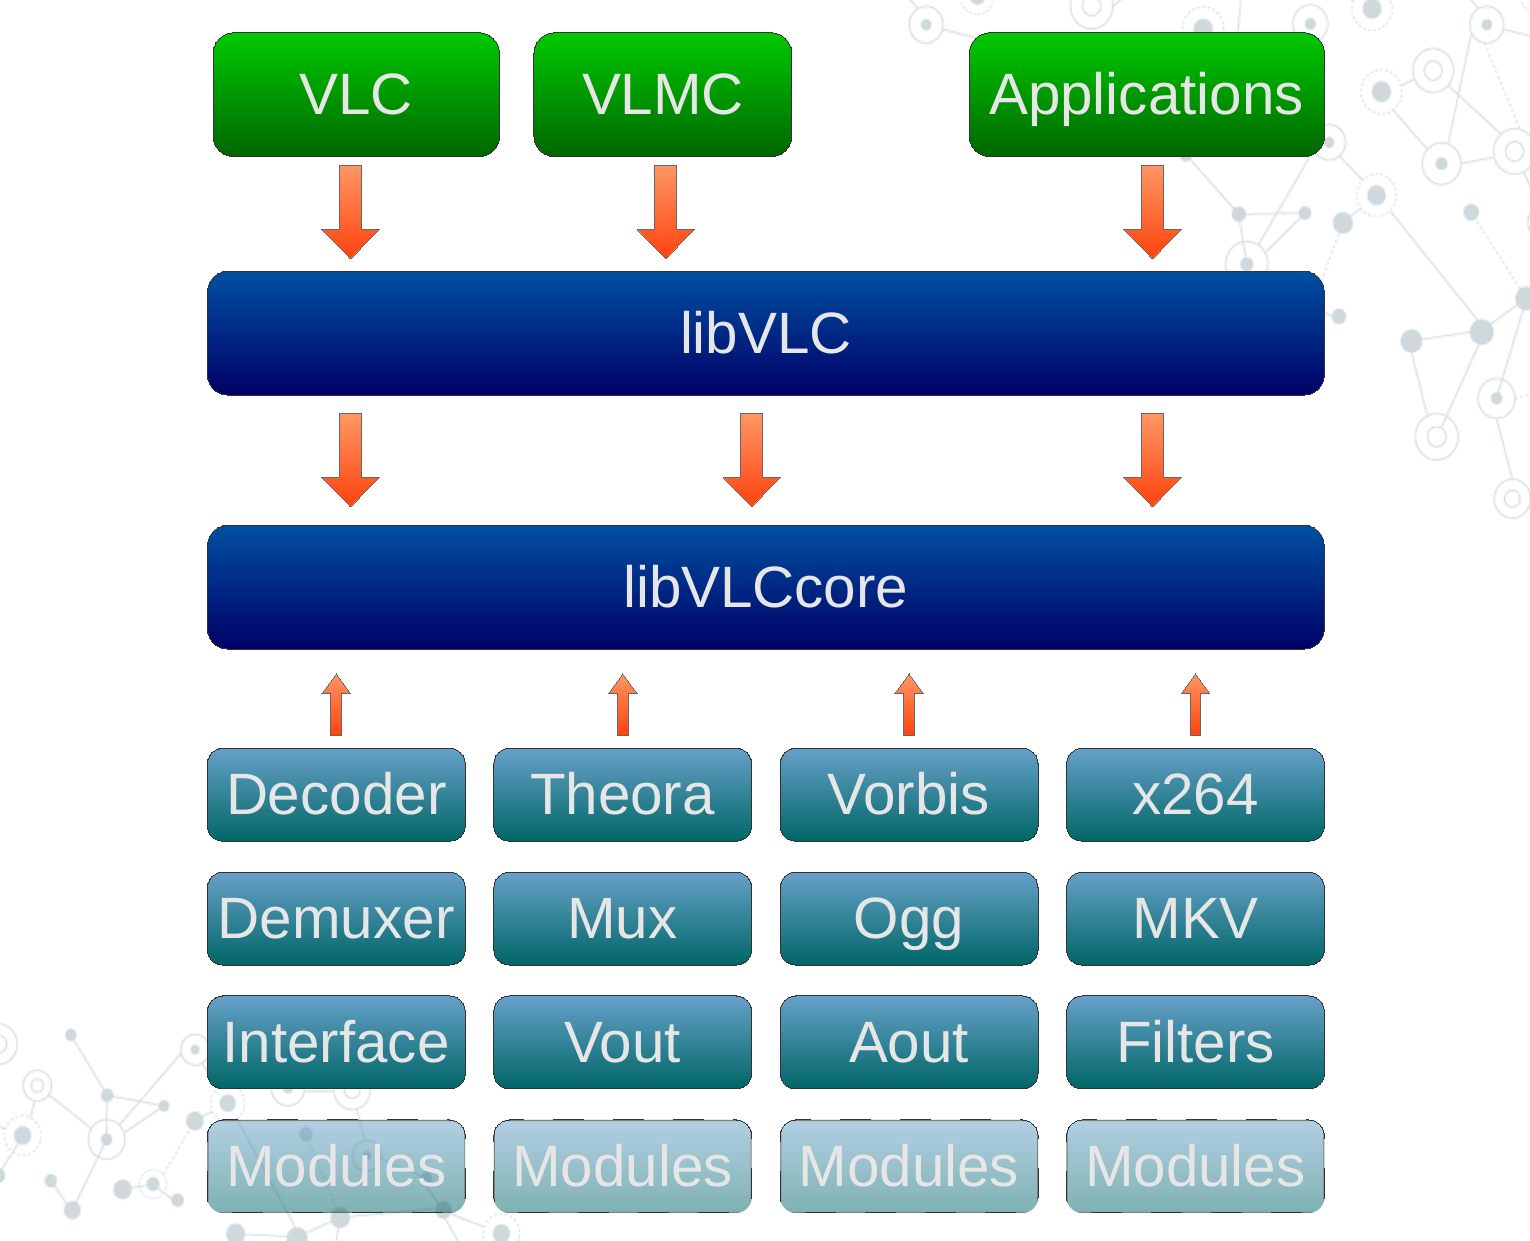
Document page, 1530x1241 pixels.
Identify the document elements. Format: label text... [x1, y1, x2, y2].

text_box [637, 165, 695, 259]
text_box Decoder [207, 748, 466, 842]
text_box Vout [493, 995, 752, 1089]
text_box [321, 413, 380, 507]
picture [0, 0, 1530, 1241]
text_box Demuxer [207, 872, 466, 966]
text_box Mux [493, 872, 752, 966]
text_box [321, 165, 380, 259]
text_box [1123, 413, 1182, 507]
text_box Modules [1066, 1119, 1325, 1213]
text_box Interface [207, 995, 466, 1089]
text_box [321, 673, 351, 736]
text_box Filters [1066, 995, 1325, 1089]
text_box Applications [969, 32, 1325, 157]
text_box Modules [493, 1119, 752, 1213]
text_box Ogg [780, 872, 1039, 966]
text_box x264 [1066, 748, 1325, 842]
text_box MKV [1066, 872, 1325, 966]
text_box libVLCcore [207, 525, 1325, 650]
text_box Vorbis [780, 748, 1039, 842]
text_box [723, 413, 781, 507]
text_box Theora [493, 748, 752, 842]
text_box [1181, 673, 1210, 736]
text_box Aout [780, 995, 1039, 1089]
text_box [608, 673, 638, 736]
text_box VLMC [533, 32, 792, 157]
text_box VLC [213, 32, 500, 157]
text_box [1123, 165, 1182, 259]
text_box Modules [780, 1119, 1039, 1213]
text_box Modules [207, 1119, 466, 1213]
text_box [894, 673, 924, 736]
text_box libVLC [207, 271, 1325, 396]
